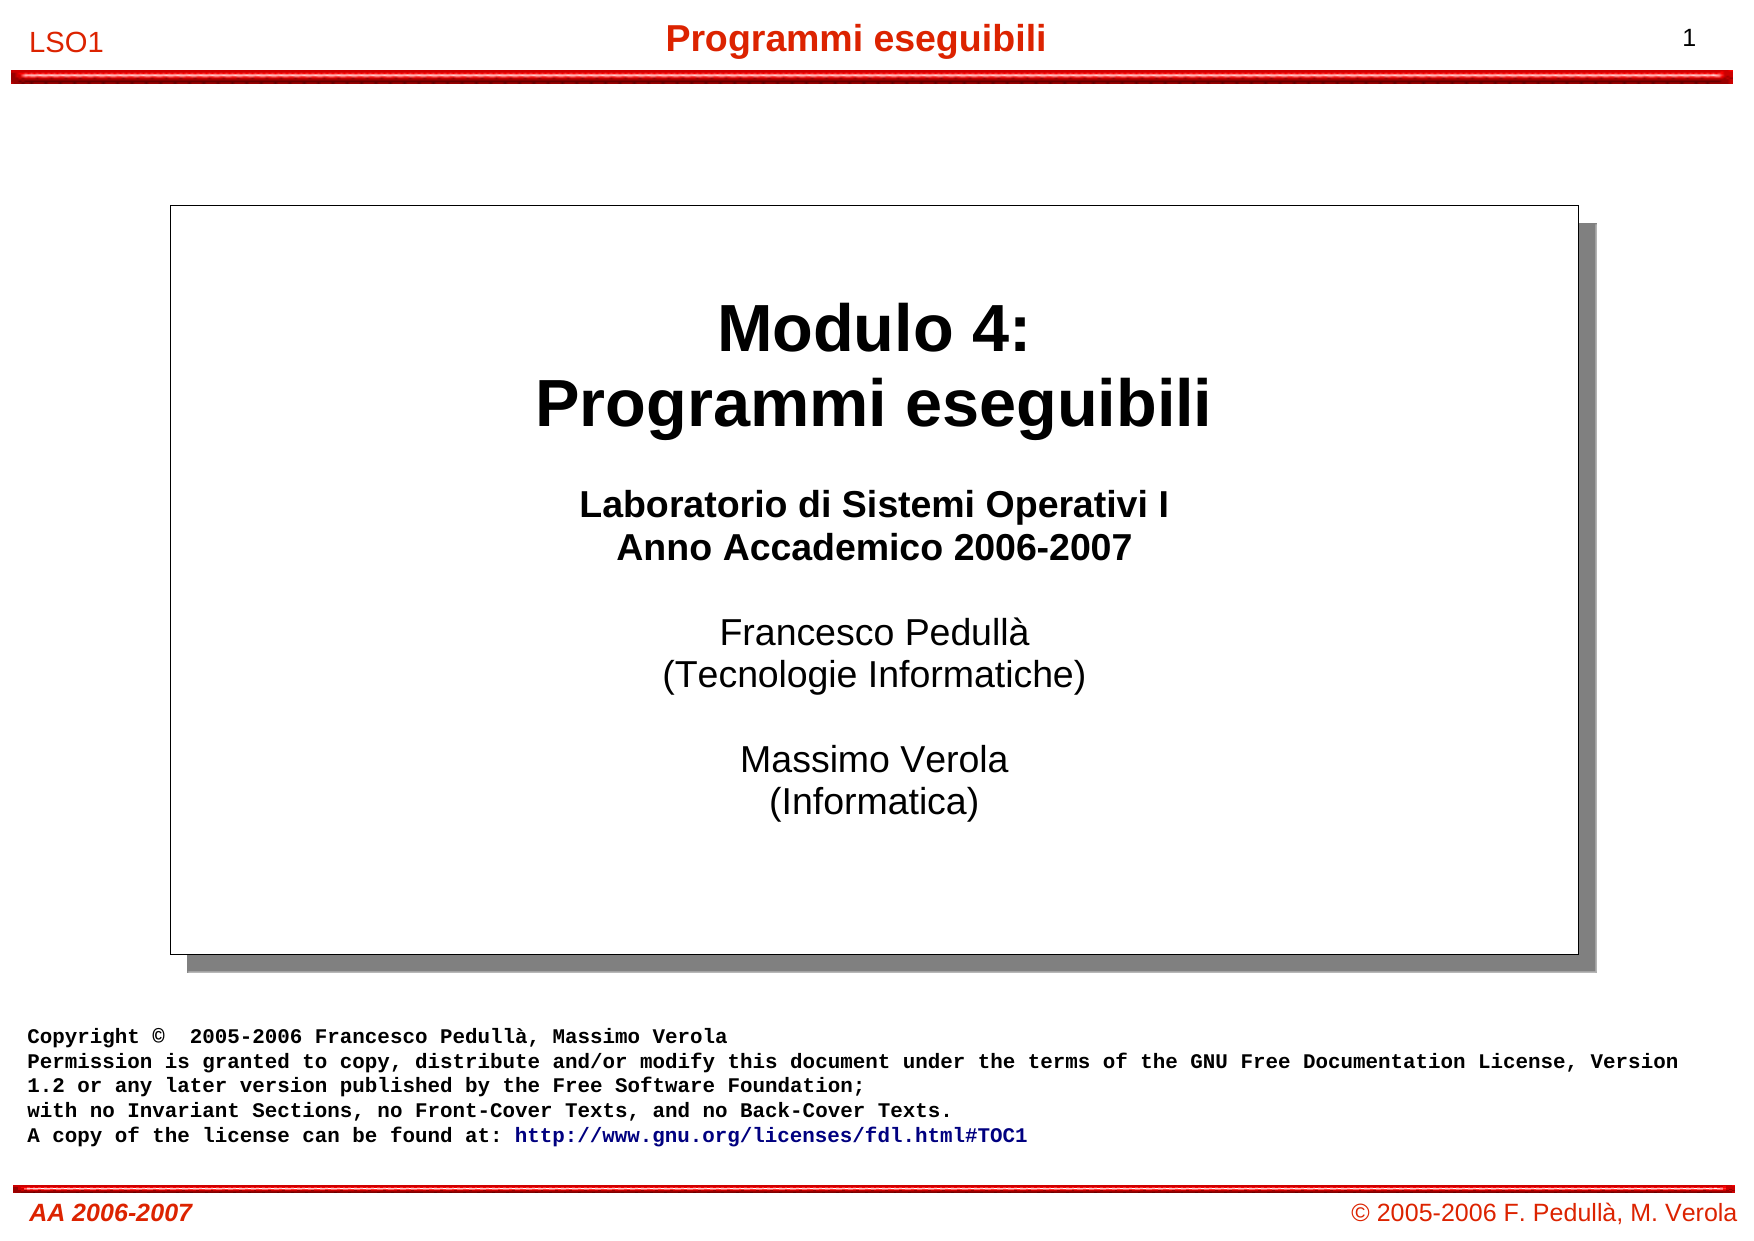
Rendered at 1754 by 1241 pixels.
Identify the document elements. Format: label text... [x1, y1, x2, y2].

picture [11, 70, 1733, 84]
picture [13, 1185, 1735, 1193]
text_box Copyright © 2005-2006 Francesco Pedullà, Massimo Verola Permission is granted to copy, distribute and/or modify this document under the terms of the GNU Free Documentation License, Version 1.2 or any later version published by the Free Software Foundation; with no Invariant Sections, no Front-Cover Texts, and no Back-Cover Texts. A copy of the license can be found at: http://www.gnu.org/licenses/fdl.html#TOC1 [27, 1025, 1716, 1165]
text_box Modulo 4: Programmi eseguibili Laboratorio di Sistemi Operativi I Anno Accademico 2006-2007 Francesco Pedullà (Tecnologie Informatiche) Massimo Verola (Informatica) [170, 205, 1579, 955]
